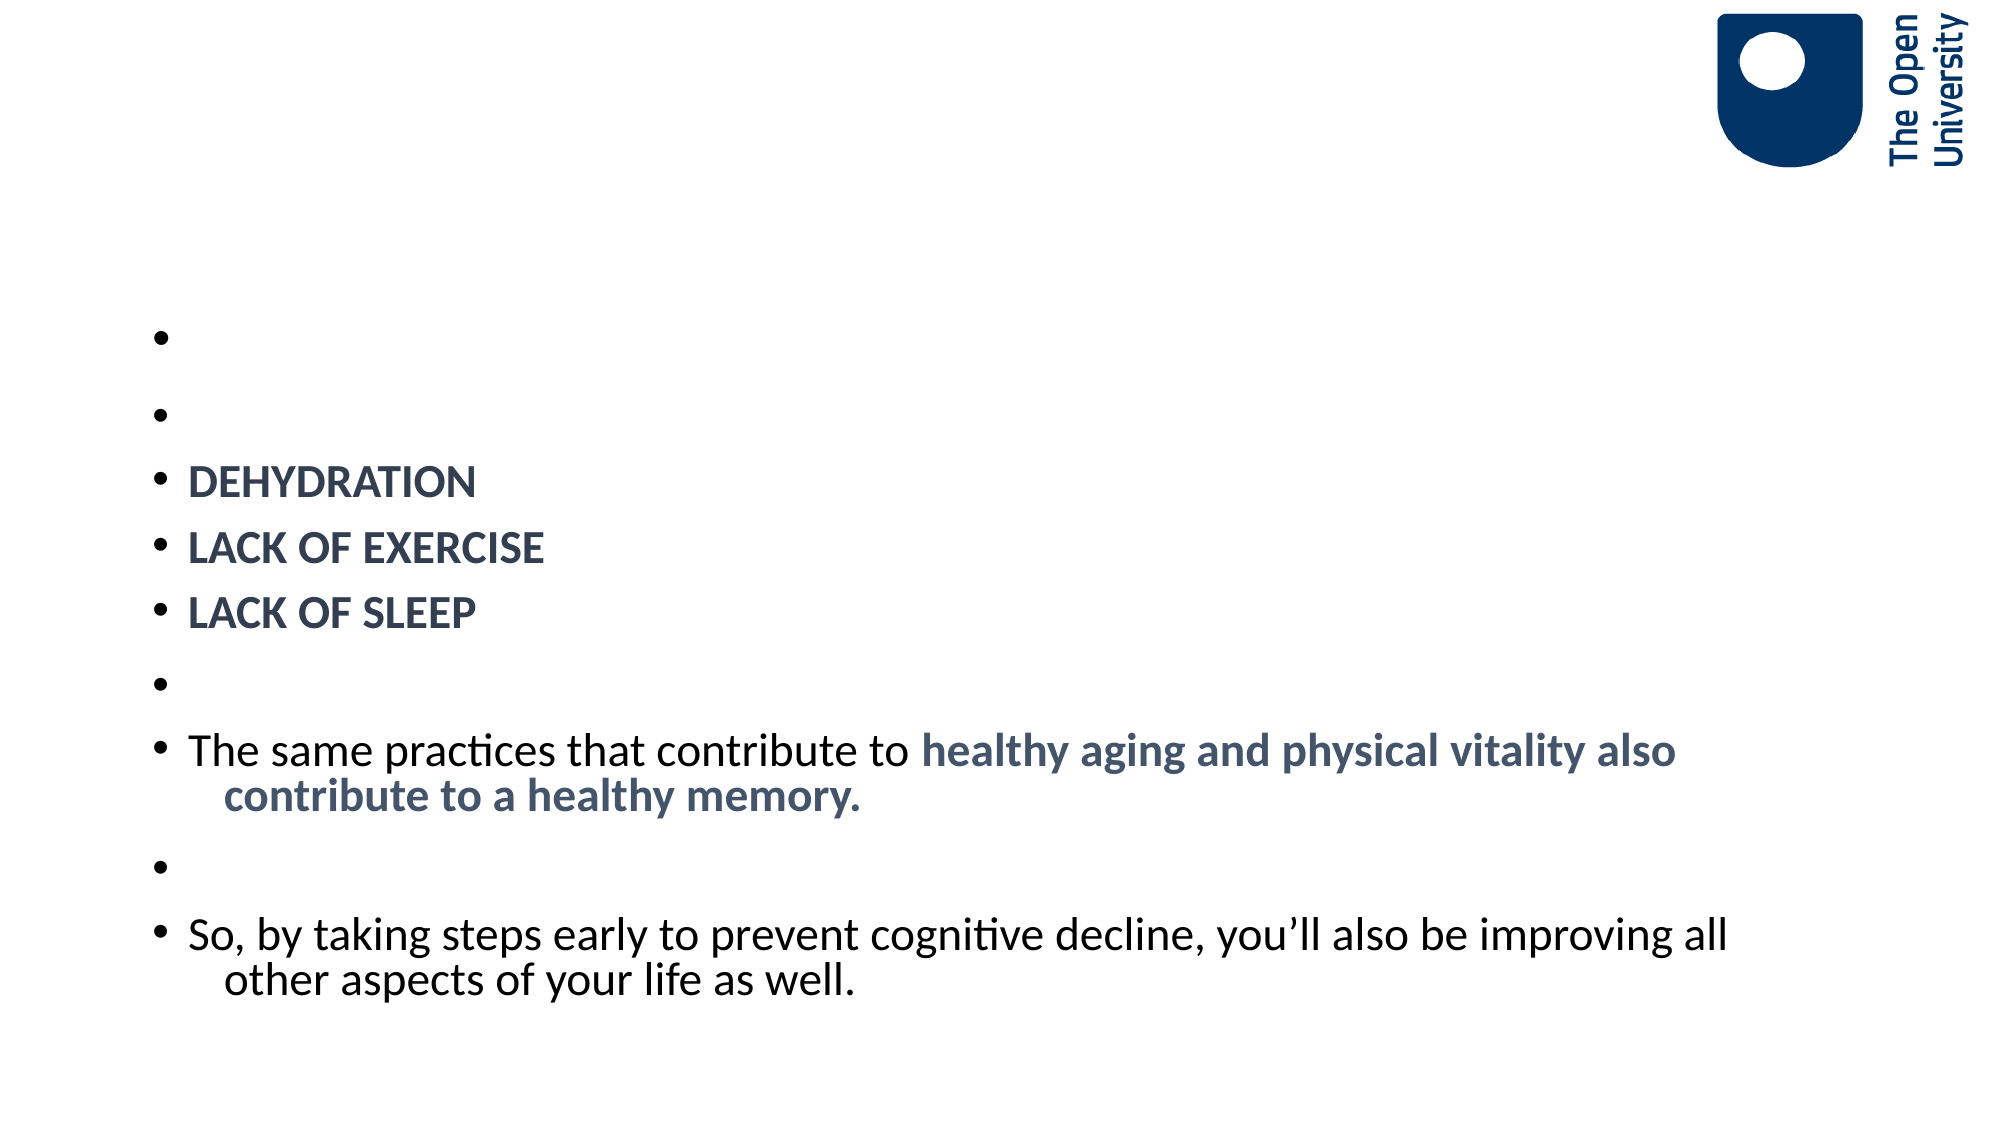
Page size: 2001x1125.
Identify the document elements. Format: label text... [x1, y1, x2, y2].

list DEHYDRATION LACK OF EXERCISE LACK OF SLEEP The same practices that contribute to healthy aging and physical vitality also contribute to a healthy memory. So, by taking steps early to prevent cognitive decline, you’ll also be improving all other aspects of your life as well. [137, 299, 1863, 1014]
picture [1716, 10, 1971, 170]
